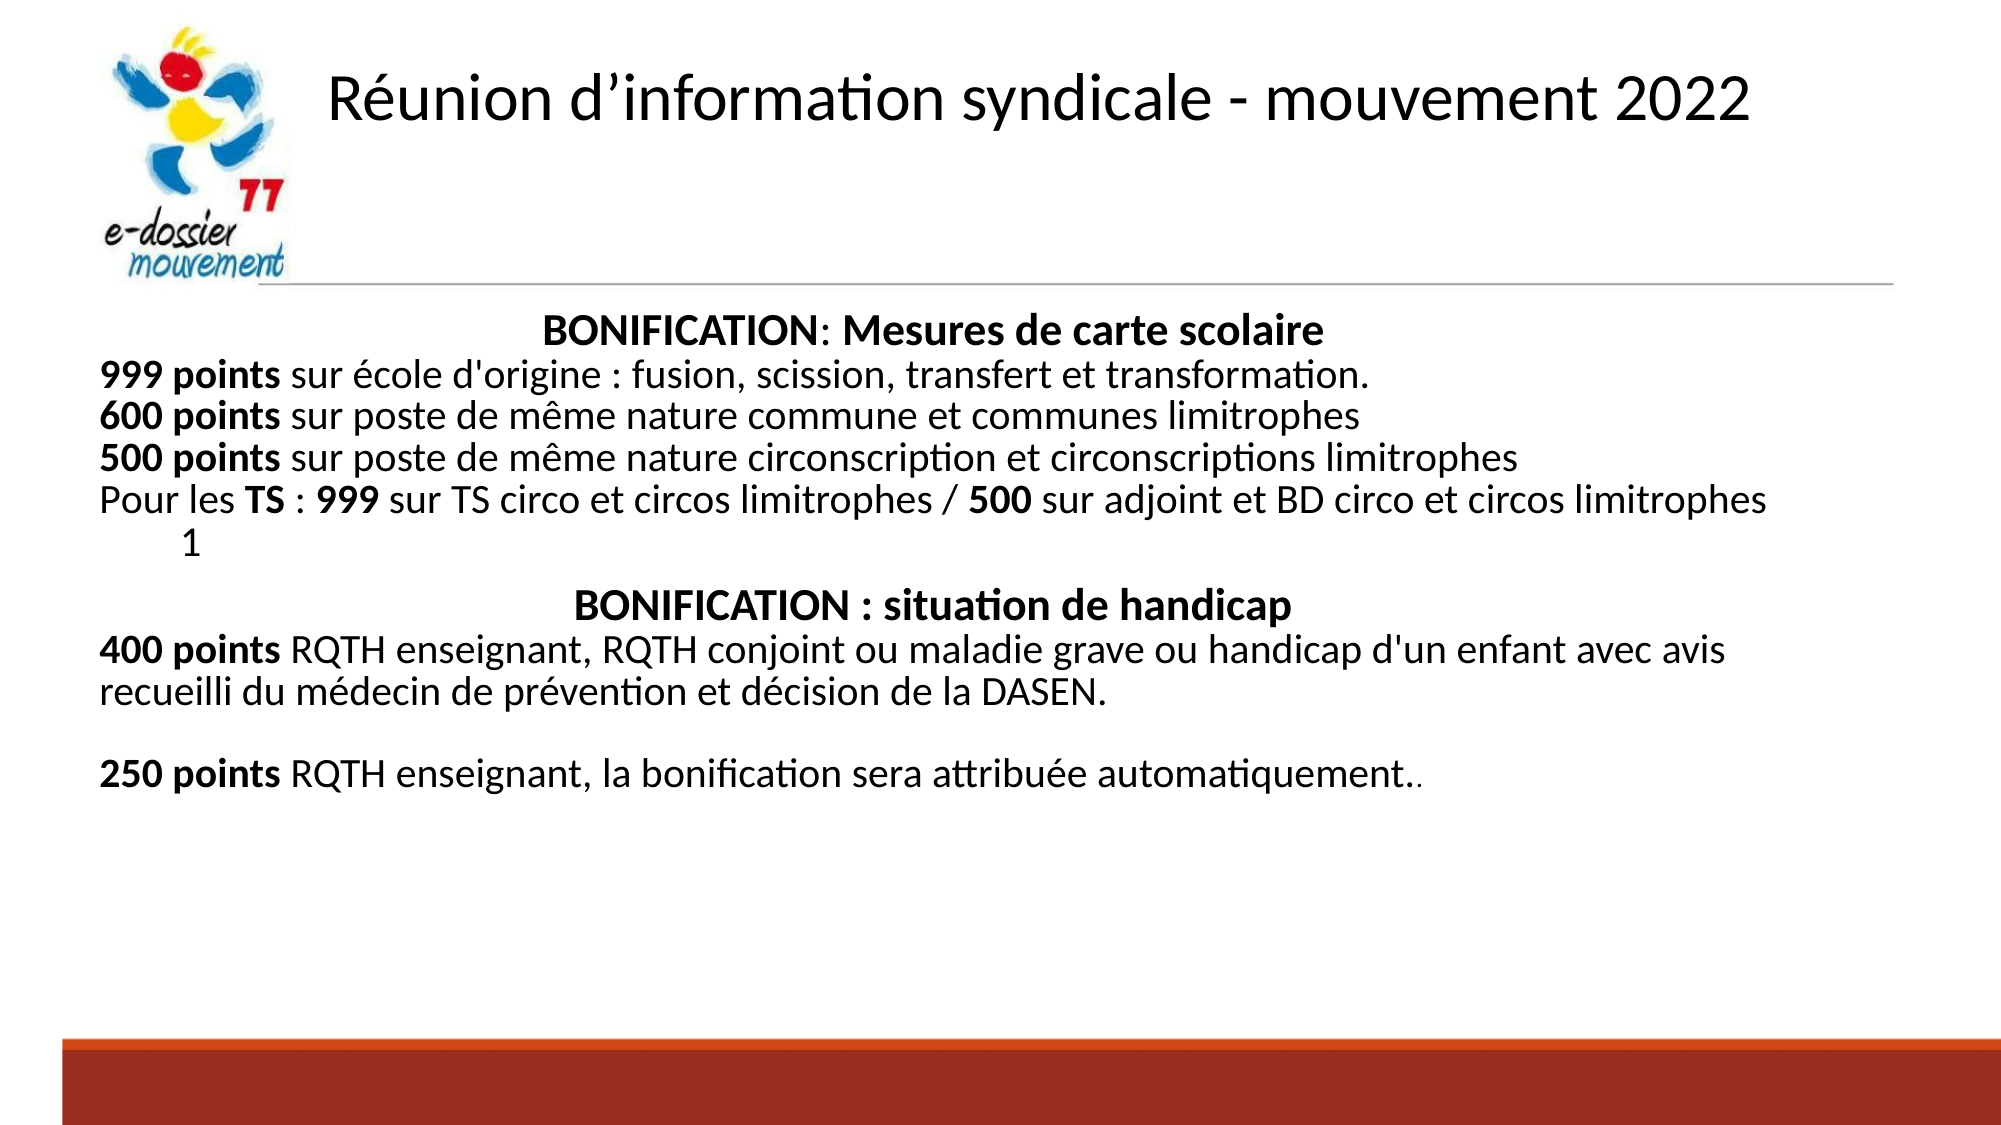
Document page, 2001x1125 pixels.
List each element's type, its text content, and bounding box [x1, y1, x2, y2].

text_box Réunion d’information syndicale - mouvement 2022 [327, 55, 1856, 138]
text_box [62, 0, 2000, 1125]
text_box BONIFICATION: Mesures de carte scolaire 999 points sur école d'origine : fusion, scission, transfert et transformation. 600 points sur poste de même nature commune et communes limitrophes 500 points sur poste de même nature circonscription et circonscriptions limitrophes Pour les TS : 999 sur TS circo et circos limitrophes / 500 sur adjoint et BD circo et circos limitrophes BONIFICATION : situation de handicap 400 points RQTH enseignant, RQTH conjoint ou maladie grave ou handicap d'un enfant avec avis recueilli du médecin de prévention et décision de la DASEN. 250 points RQTH enseignant, la bonification sera attribuée automatiquement.. [99, 311, 1827, 799]
text_box 1 [179, 515, 1658, 567]
